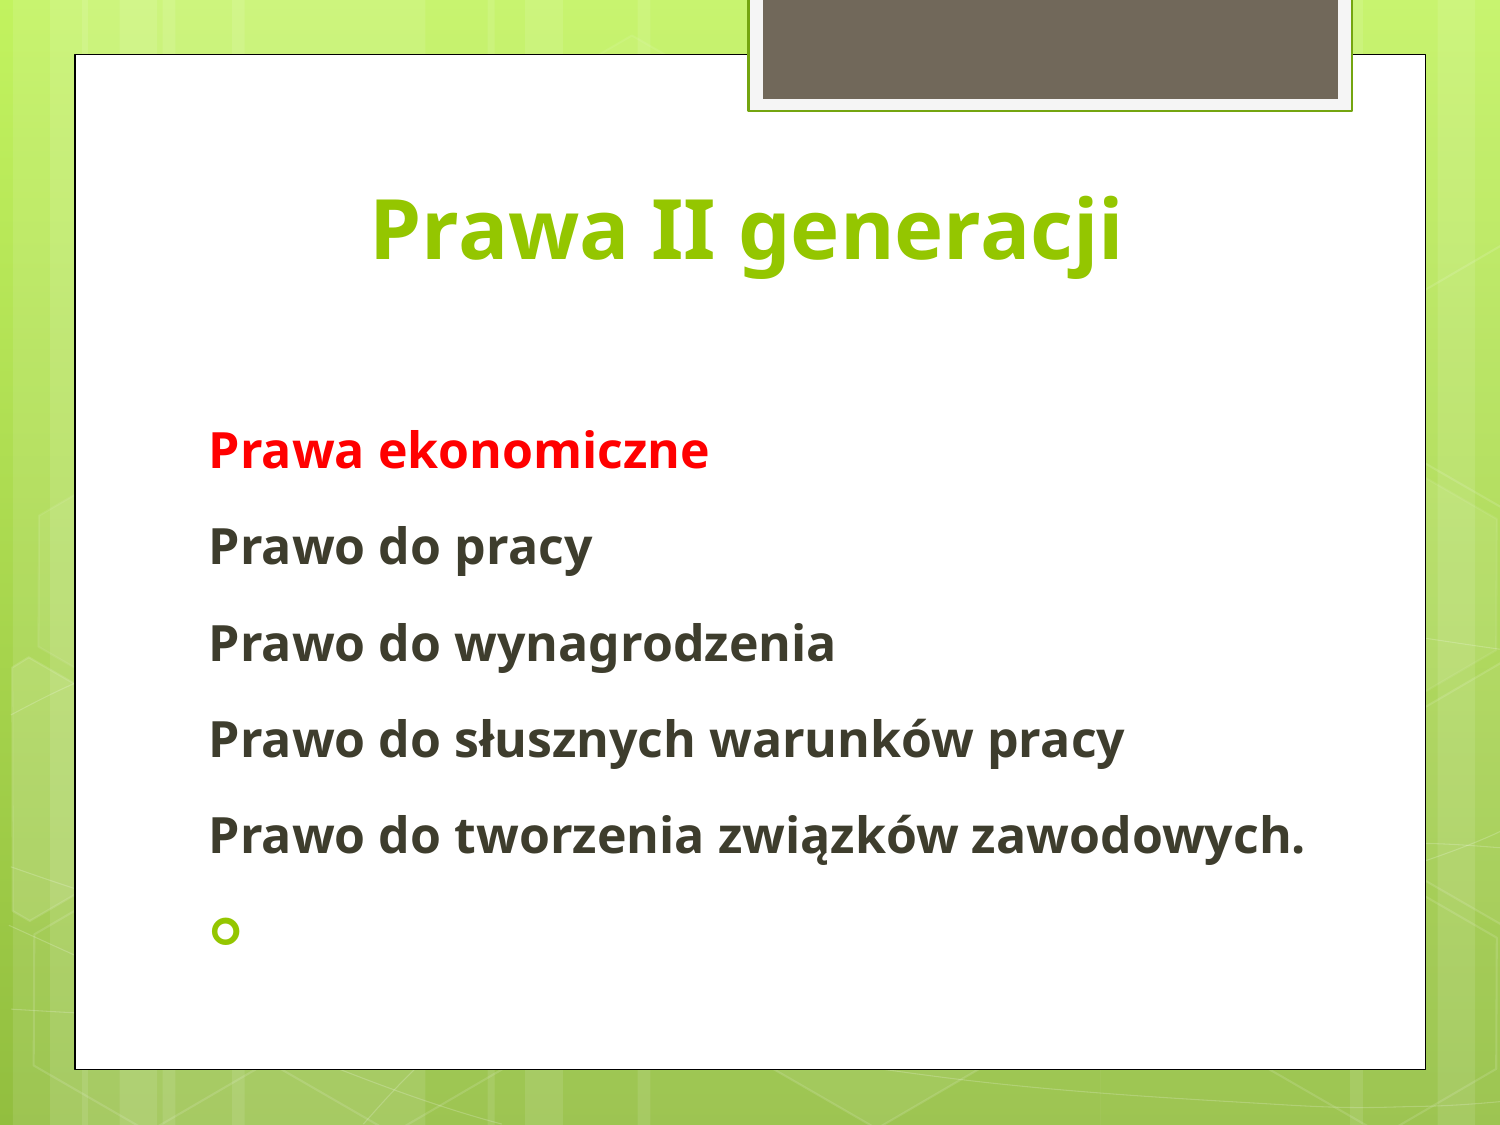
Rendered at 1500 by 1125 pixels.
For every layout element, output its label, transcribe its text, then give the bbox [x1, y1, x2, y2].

title Prawa II generacji [171, 168, 1324, 357]
list Prawa ekonomiczne Prawo do pracy Prawo do wynagrodzenia Prawo do słusznych warunków pracy Prawo do tworzenia związków zawodowych. [171, 381, 1341, 957]
